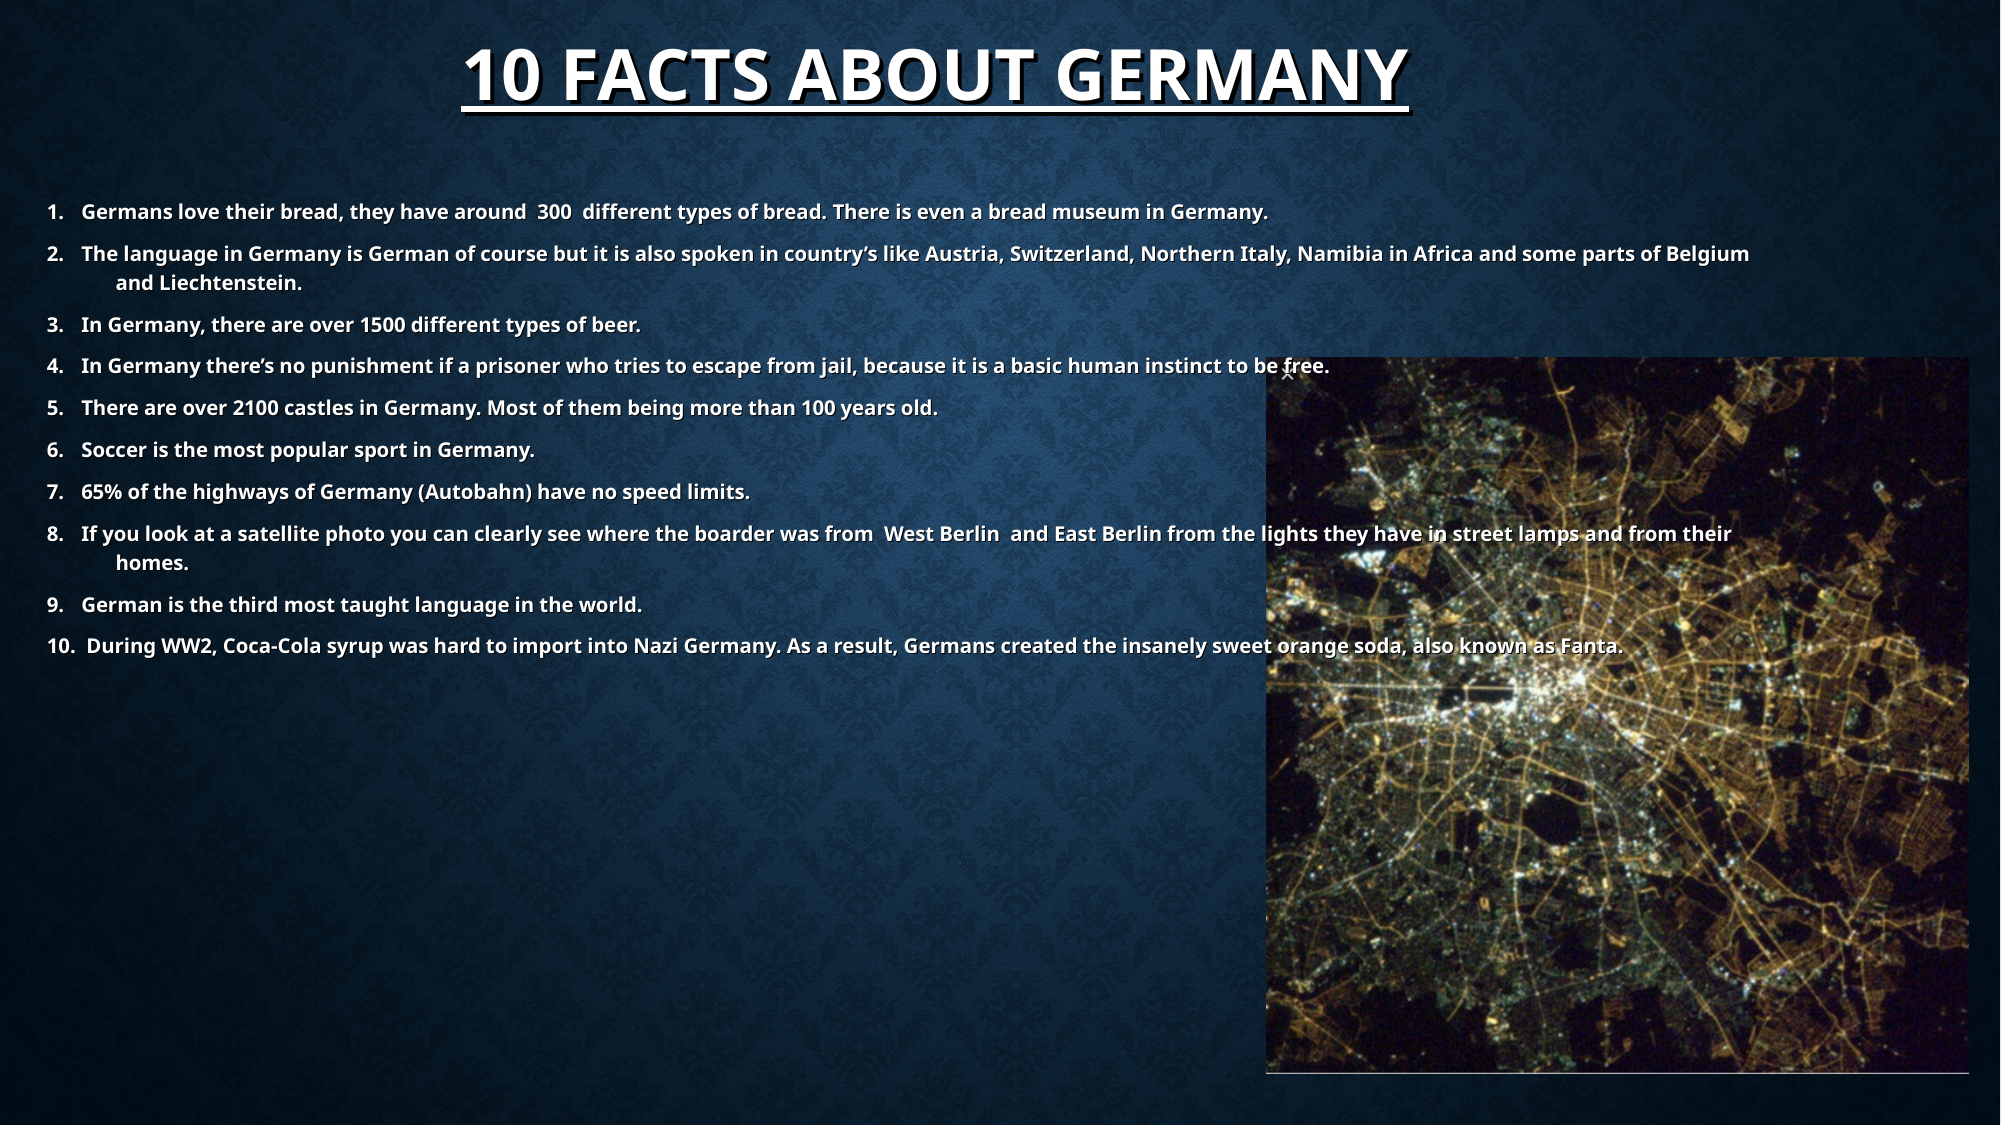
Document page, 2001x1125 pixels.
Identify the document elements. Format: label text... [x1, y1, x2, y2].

picture [1266, 357, 1969, 1075]
title 10 facts about Germany [85, 0, 1785, 186]
list Germans love their bread, they have around 300 different types of bread. There is even a bread museum in Germany. The language in Germany is German of course but it is also spoken in country’s like Austria, Switzerland, Northern Italy, Namibia in Africa and some parts of Belgium and Liechtenstein. In Germany, there are over 1500 different types of beer. In Germany there’s no punishment if a prisoner who tries to escape from jail, because it is a basic human instinct to be free. There are over 2100 castles in Germany. Most of them being more than 100 years old. Soccer is the most popular sport in Germany. 65% of the highways of Germany (Autobahn) have no speed limits. If you look at a satellite photo you can clearly see where the boarder was from West Berlin and East Berlin from the lights they have in street lamps and from their homes. German is the third most taught language in the world. During WW2, Coca-Cola syrup was hard to import into Nazi Germany. As a result, Germans created the insanely sweet orange soda, also known as Fanta. [31, 186, 1785, 669]
